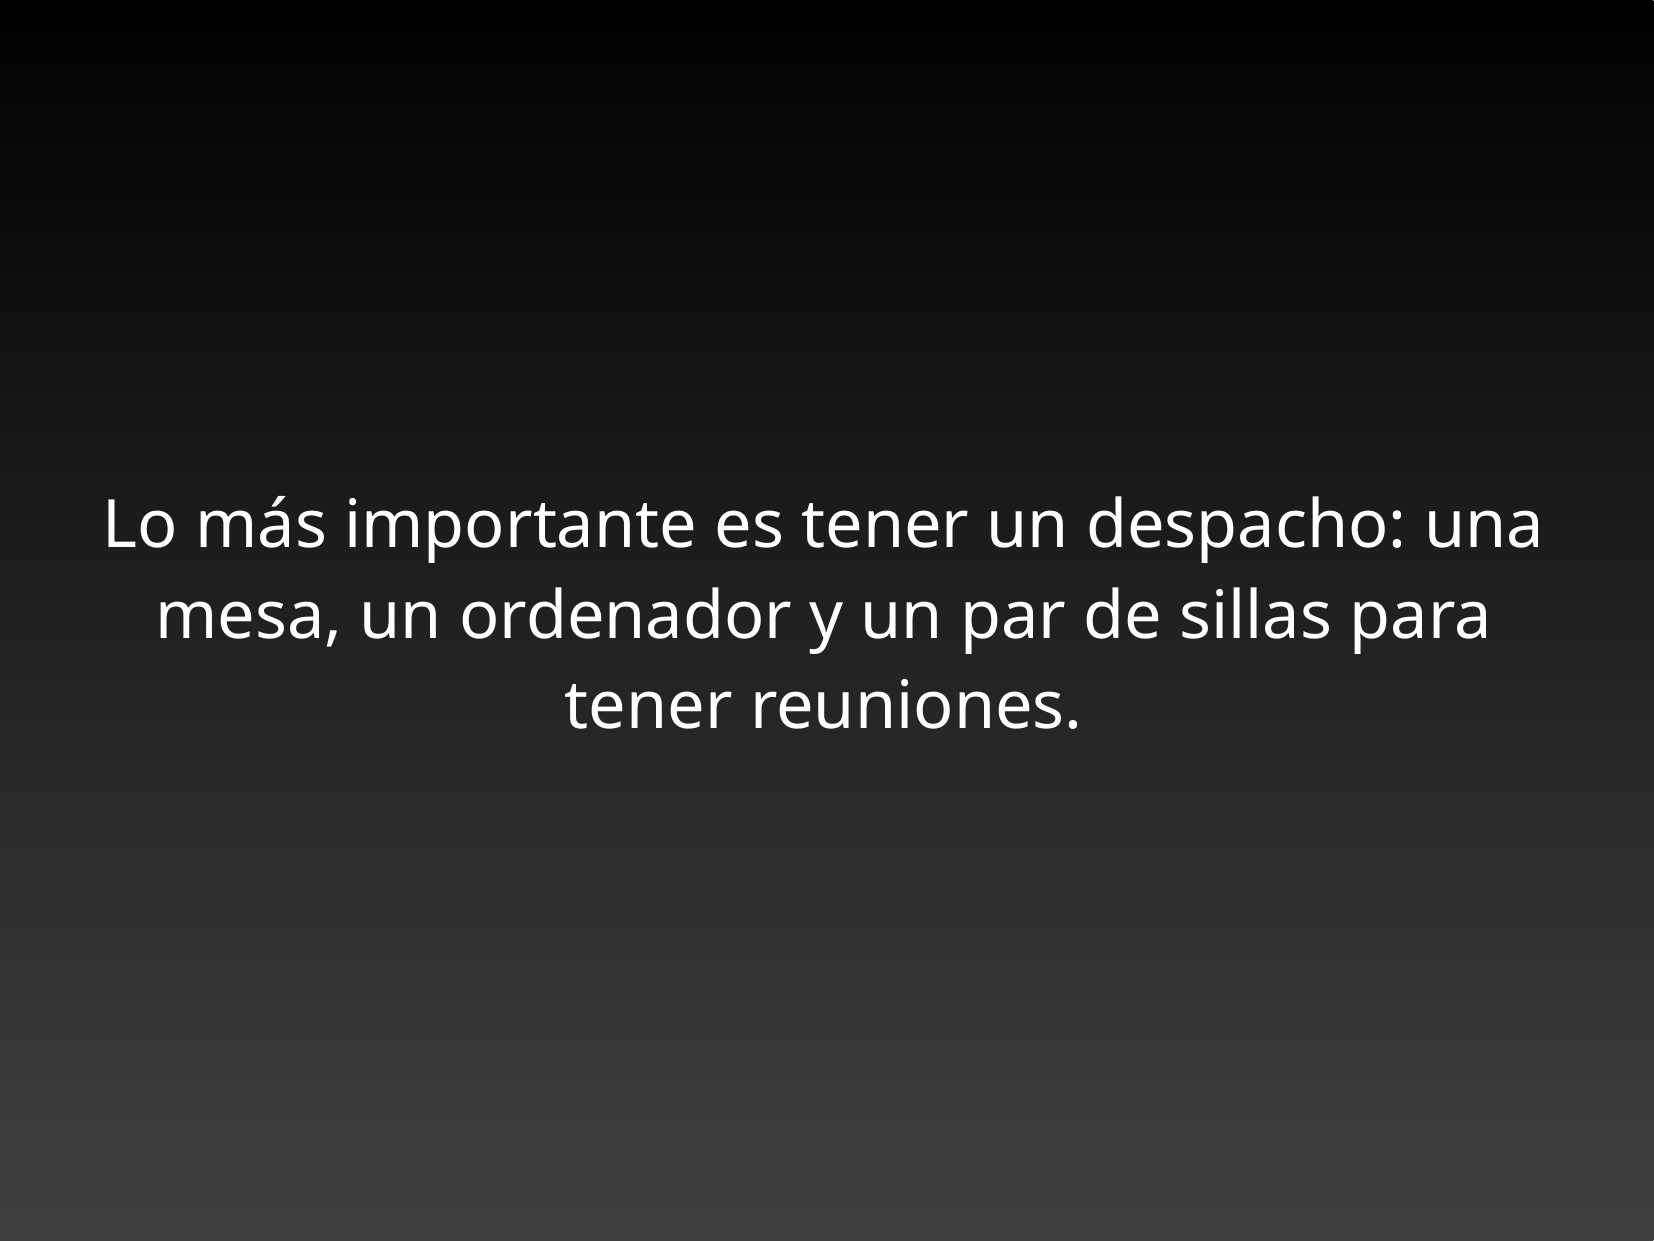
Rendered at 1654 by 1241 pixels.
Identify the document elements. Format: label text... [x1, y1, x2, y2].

subtitle Lo más importante es tener un despacho: una mesa, un ordenador y un par de sillas para tener reuniones. [80, 210, 1569, 1015]
